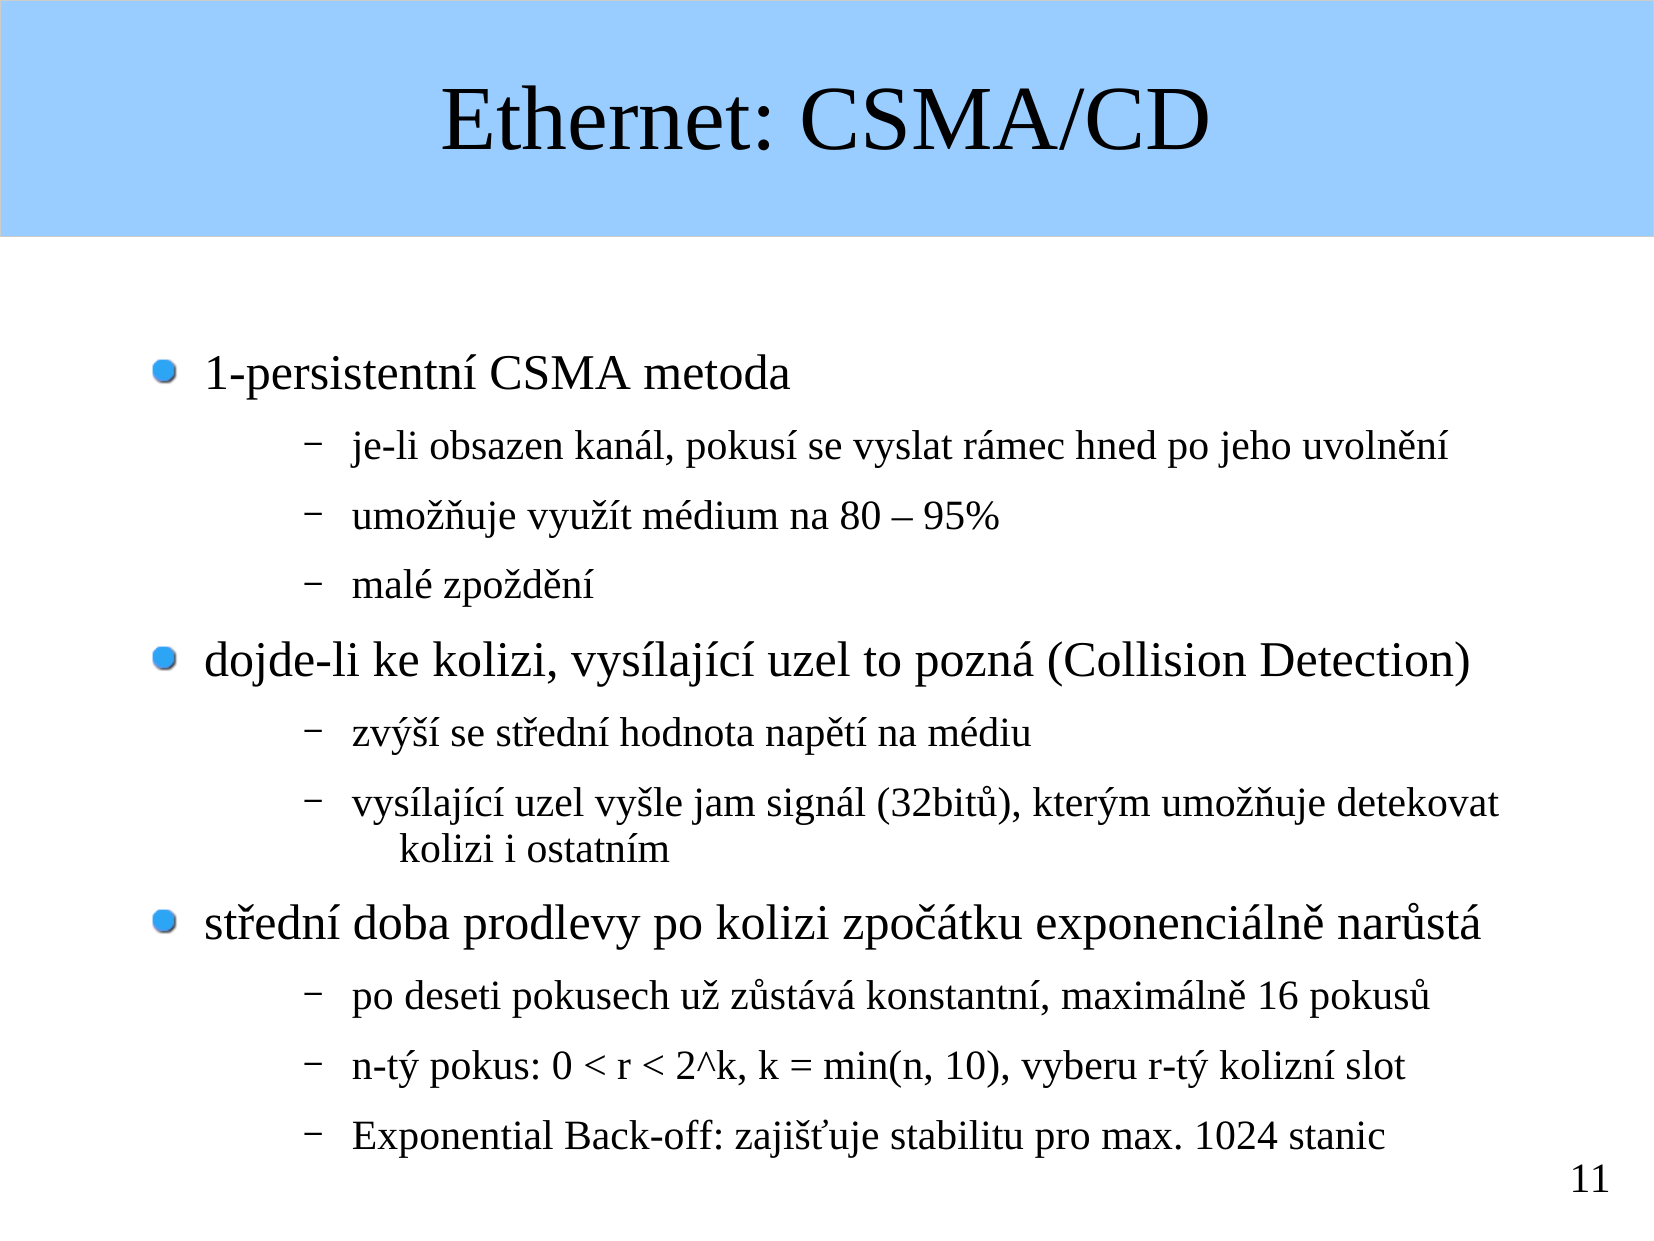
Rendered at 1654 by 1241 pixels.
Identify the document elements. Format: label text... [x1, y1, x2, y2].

title Ethernet: CSMA/CD [0, 0, 1654, 237]
list 1-persistentní CSMA metoda je-li obsazen kanál, pokusí se vyslat rámec hned po jeho uvolnění umožňuje využít médium na 80 – 95% malé zpoždění dojde-li ke kolizi, vysílající uzel to pozná (Collision Detection) zvýší se střední hodnota napětí na médiu vysílající uzel vyšle jam signál (32bitů), kterým umožňuje detekovat kolizi i ostatním střední doba prodlevy po kolizi zpočátku exponenciálně narůstá po deseti pokusech už zůstává konstantní, maximálně 16 pokusů n-tý pokus: 0 < r < 2^k, k = min(n, 10), vyberu r-tý kolizní slot Exponential Back-off: zajišťuje stabilitu pro max. 1024 stanic [115, 344, 1560, 1229]
